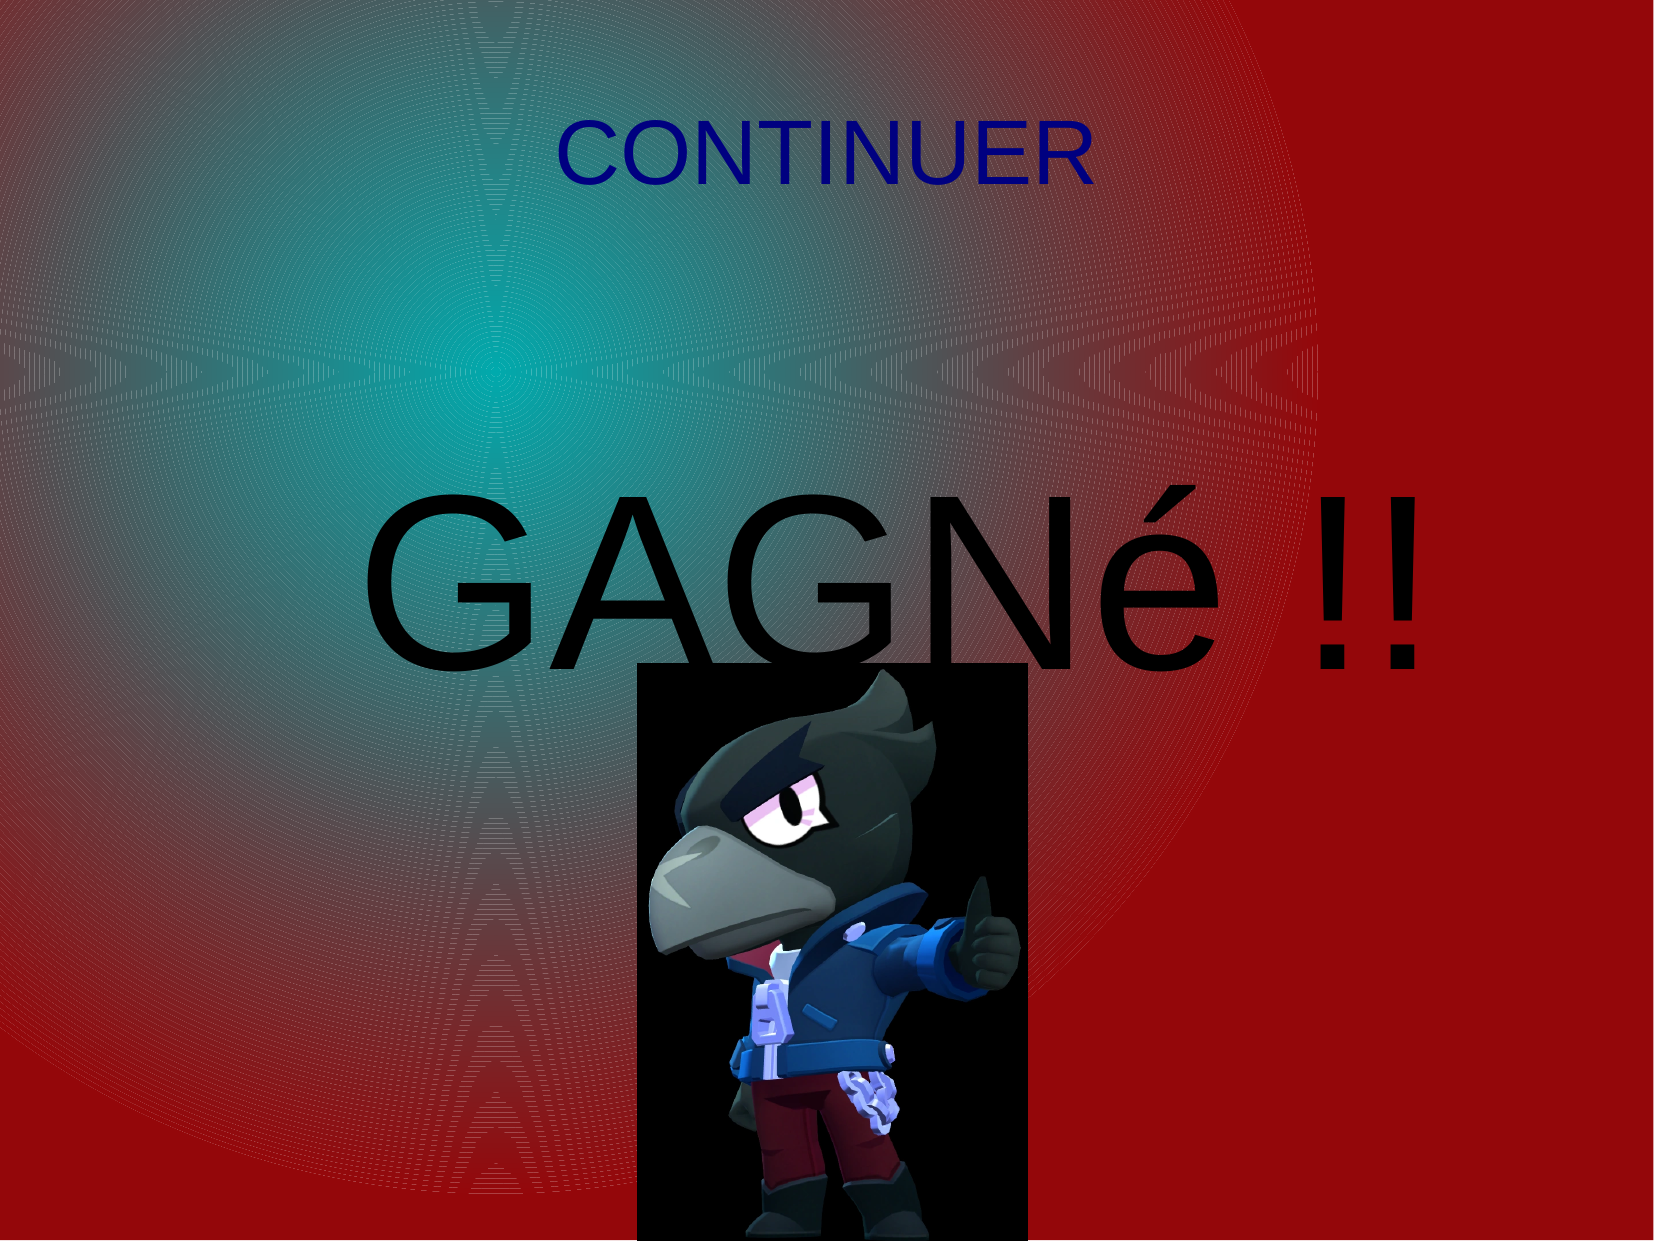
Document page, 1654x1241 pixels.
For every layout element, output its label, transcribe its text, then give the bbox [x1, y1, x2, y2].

title CONTINUER [82, 49, 1571, 257]
list GAGNé !! [248, 443, 1536, 945]
picture [637, 663, 1028, 1241]
